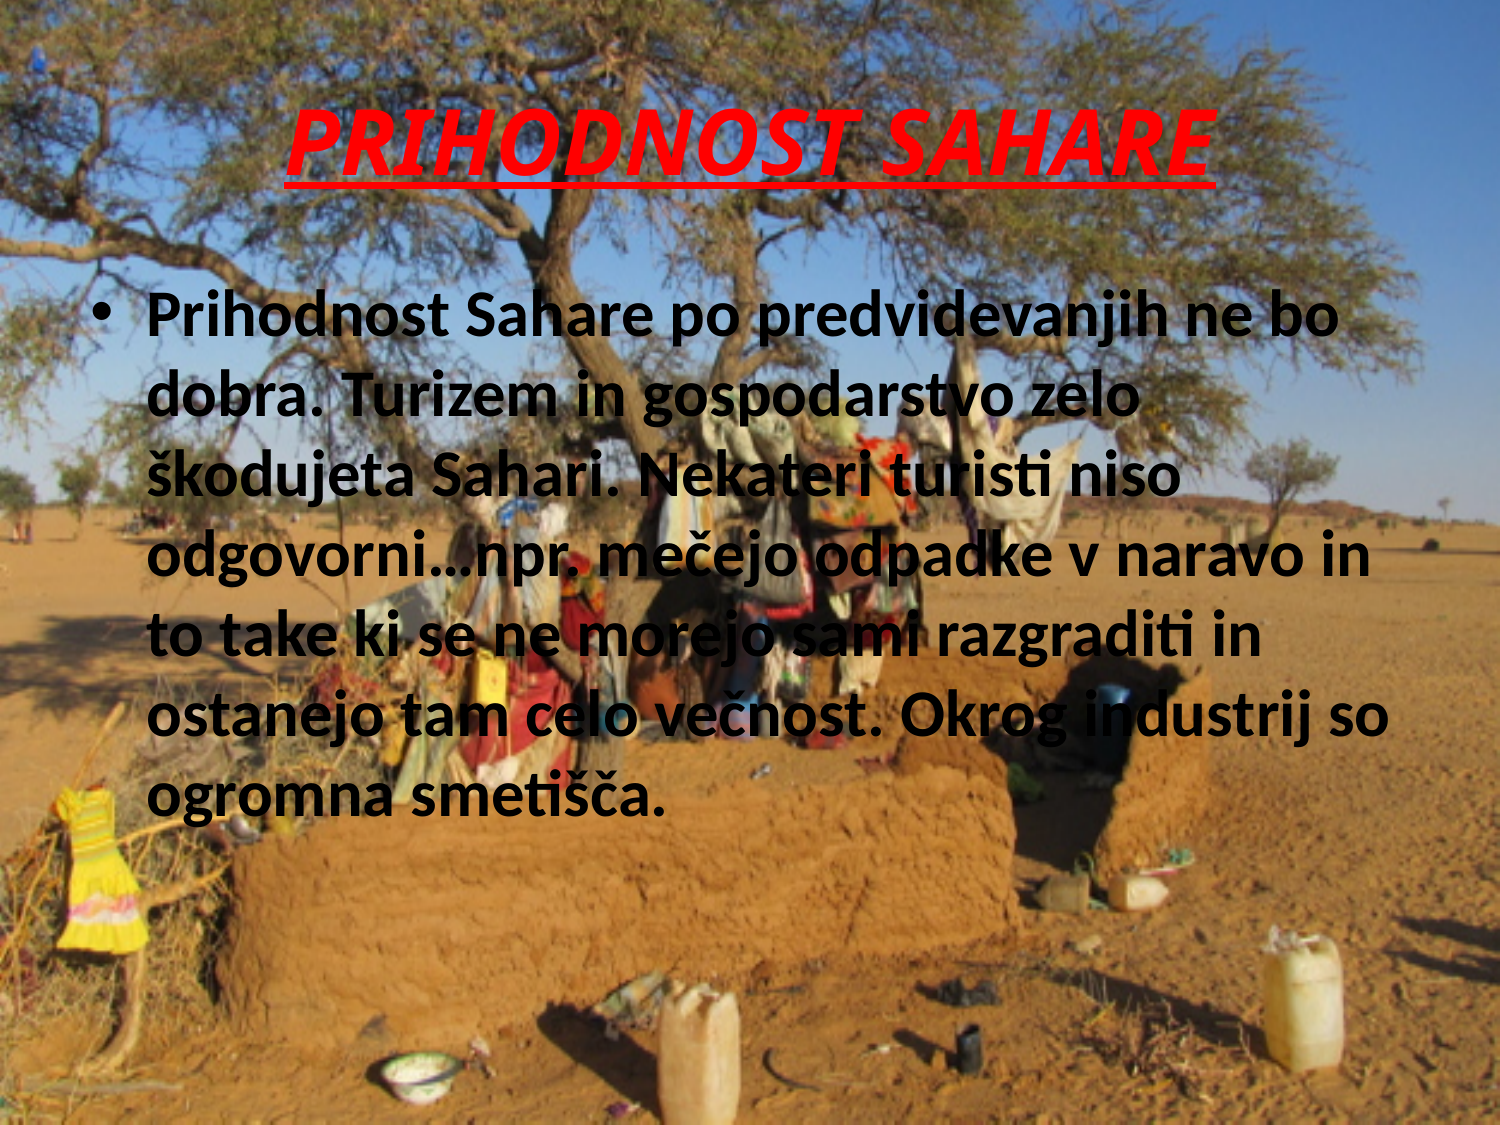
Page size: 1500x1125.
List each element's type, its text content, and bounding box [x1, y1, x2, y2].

title PRIHODNOST SAHARE [75, 45, 1425, 233]
list Prihodnost Sahare po predvidevanjih ne bo dobra. Turizem in gospodarstvo zelo škodujeta Sahari. Nekateri turisti niso odgovorni…npr. mečejo odpadke v naravo in to take ki se ne morejo sami razgraditi in ostanejo tam celo večnost. Okrog industrij so ogromna smetišča. [75, 262, 1425, 894]
picture [0, 0, 1500, 1125]
